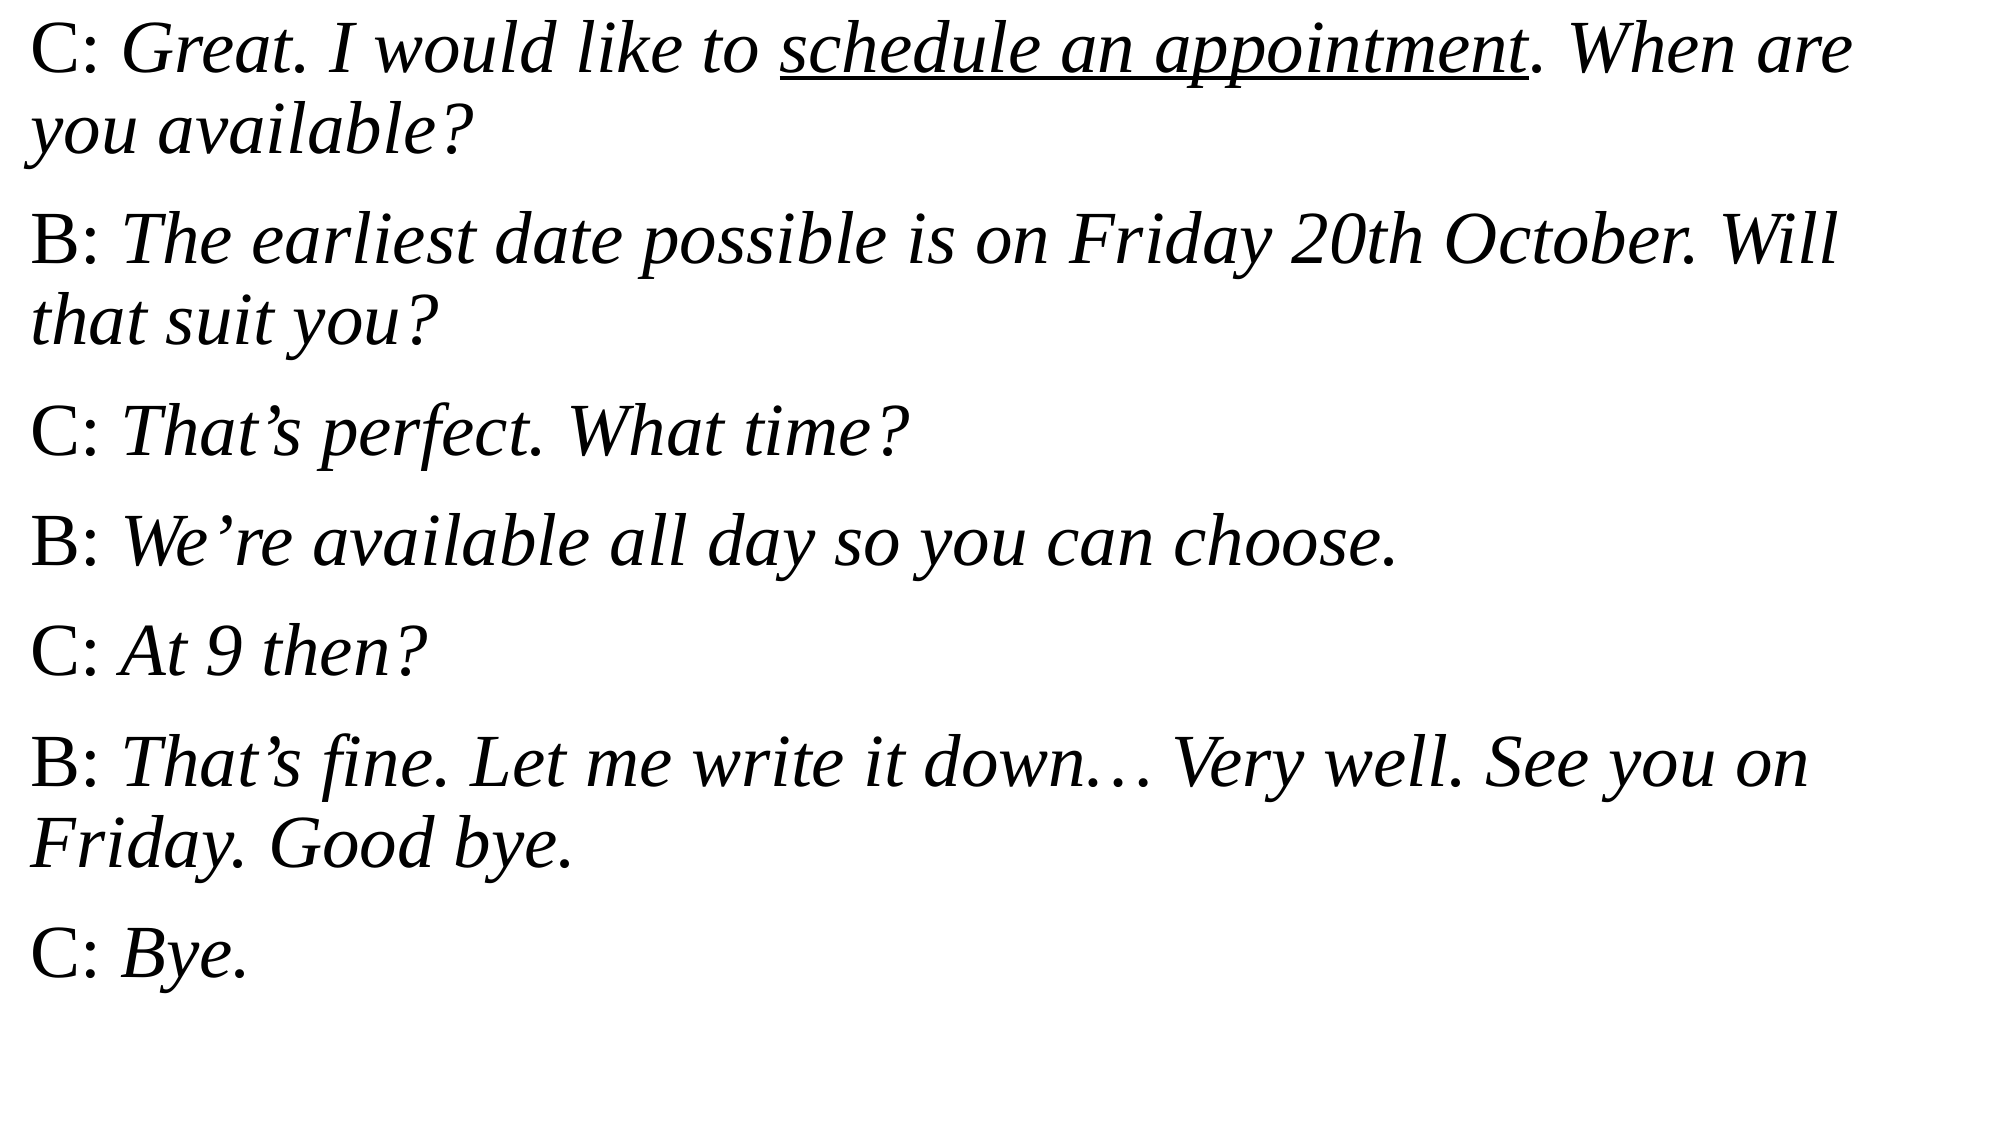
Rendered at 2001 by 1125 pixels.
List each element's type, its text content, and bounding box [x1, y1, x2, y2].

list C: Great. I would like to schedule an appointment. When are you available? B: The earliest date possible is on Friday 20th October. Will that suit you? C: That’s perfect. What time? B: We’re available all day so you can choose. C: At 9 then? B: That’s fine. Let me write it down… Very well. See you on Friday. Good bye. C: Bye. [16, 0, 1979, 1125]
